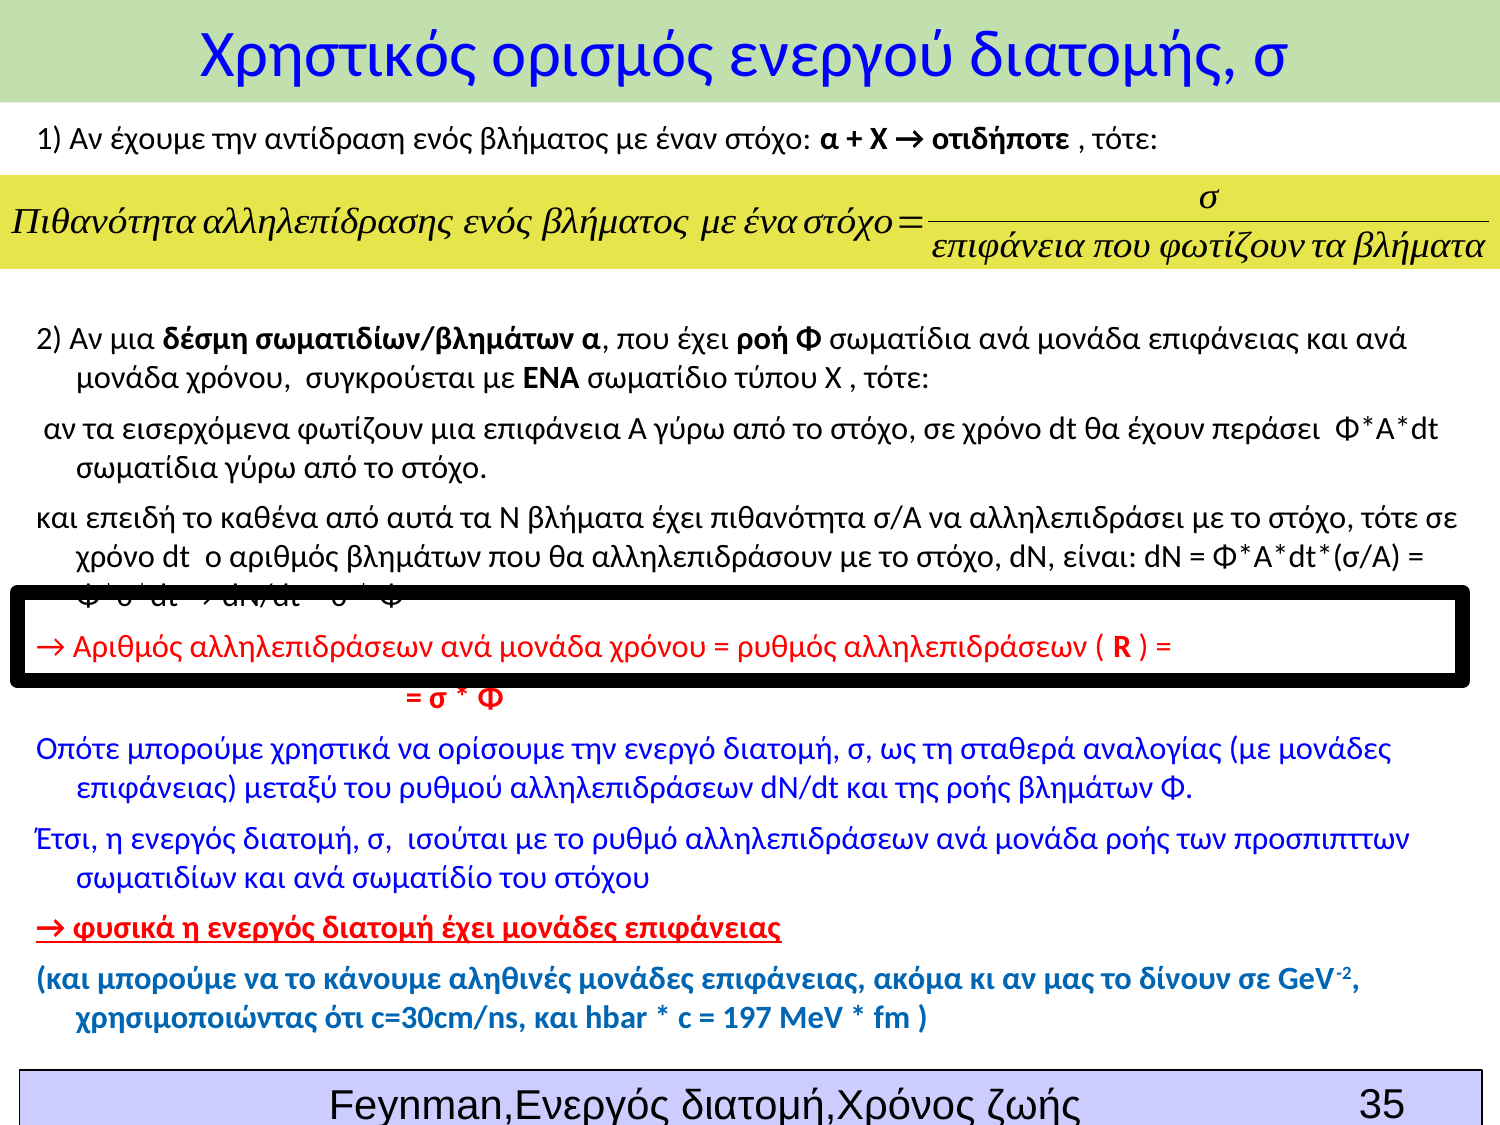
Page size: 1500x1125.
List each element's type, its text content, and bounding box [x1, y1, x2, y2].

list 1) Αν έχουμε την αντίδραση ενός βλήματος με έναν στόχο: α + Χ → οτιδήποτε , τότε: 2) Αν μια δέσμη σωματιδίων/βλημάτων α, που έχει ροή Φ σωματίδια ανά μονάδα επιφάνειας και ανά μονάδα χρόνου, συγκρούεται με ΕΝΑ σωματίδιο τύπου Χ , τότε: αν τα εισερχόμενα φωτίζουν μια επιφάνεια Α γύρω από το στόχο, σε χρόνο dt θα έχουν περάσει Φ*Α*dt σωματίδια γύρω από το στόχο. και επειδή το καθένα από αυτά τα Ν βλήματα έχει πιθανότητα σ/Α να αλληλεπιδράσει με το στόχο, τότε σε χρόνο dt ο αριθμός βλημάτων που θα αλληλεπιδράσουν με το στόχο, dΝ, είναι: dN = Φ*Α*dt*(σ/Α) = Φ*σ*dt → dN/dt = σ * Φ → Αριθμός αλληλεπιδράσεων ανά μονάδα χρόνου = ρυθμός αλληλεπιδράσεων ( R ) = = σ * Φ Οπότε μπορούμε χρηστικά να ορίσουμε την ενεργό διατομή, σ, ως τη σταθερά αναλογίας (με μονάδες επιφάνειας) μεταξύ του ρυθμού αλληλεπιδράσεων dN/dt και της ροής βλημάτων Φ. Έτσι, η ενεργός διατομή, σ, ισούται με το ρυθμό αλληλεπιδράσεων ανά μονάδα ροής των προσπιπττων σωματιδίων και ανά σωματίδίο του στόχου → φυσικά η ενεργός διατομή έχει μονάδες επιφάνειας (και μπορούμε να το κάνουμε αληθινές μονάδες επιφάνειας, ακόμα κι αν μας το δίνουν σε GeV-2, χρησιμοποιώντας ότι c=30cm/ns, και hbar * c = 197 MeV * fm ) [21, 109, 1485, 175]
chart [0, 175, 1500, 269]
title Χρηστικός ορισμός ενεργού διατομής, σ [0, 0, 1500, 103]
list 1) Αν έχουμε την αντίδραση ενός βλήματος με έναν στόχο: α + Χ → οτιδήποτε , τότε: 2) Αν μια δέσμη σωματιδίων/βλημάτων α, που έχει ροή Φ σωματίδια ανά μονάδα επιφάνειας και ανά μονάδα χρόνου, συγκρούεται με ΕΝΑ σωματίδιο τύπου Χ , τότε: αν τα εισερχόμενα φωτίζουν μια επιφάνεια Α γύρω από το στόχο, σε χρόνο dt θα έχουν περάσει Φ*Α*dt σωματίδια γύρω από το στόχο. και επειδή το καθένα από αυτά τα Ν βλήματα έχει πιθανότητα σ/Α να αλληλεπιδράσει με το στόχο, τότε σε χρόνο dt ο αριθμός βλημάτων που θα αλληλεπιδράσουν με το στόχο, dΝ, είναι: dN = Φ*Α*dt*(σ/Α) = Φ*σ*dt → dN/dt = σ * Φ → Αριθμός αλληλεπιδράσεων ανά μονάδα χρόνου = ρυθμός αλληλεπιδράσεων ( R ) = = σ * Φ Οπότε μπορούμε χρηστικά να ορίσουμε την ενεργό διατομή, σ, ως τη σταθερά αναλογίας (με μονάδες επιφάνειας) μεταξύ του ρυθμού αλληλεπιδράσεων dN/dt και της ροής βλημάτων Φ. Έτσι, η ενεργός διατομή, σ, ισούται με το ρυθμό αλληλεπιδράσεων ανά μονάδα ροής των προσπιπττων σωματιδίων και ανά σωματίδίο του στόχου → φυσικά η ενεργός διατομή έχει μονάδες επιφάνειας (και μπορούμε να το κάνουμε αληθινές μονάδες επιφάνειας, ακόμα κι αν μας το δίνουν σε GeV-2, χρησιμοποιώντας ότι c=30cm/ns, και hbar * c = 197 MeV * fm ) [25, 600, 1455, 673]
list 1) Αν έχουμε την αντίδραση ενός βλήματος με έναν στόχο: α + Χ → οτιδήποτε , τότε: 2) Αν μια δέσμη σωματιδίων/βλημάτων α, που έχει ροή Φ σωματίδια ανά μονάδα επιφάνειας και ανά μονάδα χρόνου, συγκρούεται με ΕΝΑ σωματίδιο τύπου Χ , τότε: αν τα εισερχόμενα φωτίζουν μια επιφάνεια Α γύρω από το στόχο, σε χρόνο dt θα έχουν περάσει Φ*Α*dt σωματίδια γύρω από το στόχο. και επειδή το καθένα από αυτά τα Ν βλήματα έχει πιθανότητα σ/Α να αλληλεπιδράσει με το στόχο, τότε σε χρόνο dt ο αριθμός βλημάτων που θα αλληλεπιδράσουν με το στόχο, dΝ, είναι: dN = Φ*Α*dt*(σ/Α) = Φ*σ*dt → dN/dt = σ * Φ → Αριθμός αλληλεπιδράσεων ανά μονάδα χρόνου = ρυθμός αλληλεπιδράσεων ( R ) = = σ * Φ Οπότε μπορούμε χρηστικά να ορίσουμε την ενεργό διατομή, σ, ως τη σταθερά αναλογίας (με μονάδες επιφάνειας) μεταξύ του ρυθμού αλληλεπιδράσεων dN/dt και της ροής βλημάτων Φ. Έτσι, η ενεργός διατομή, σ, ισούται με το ρυθμό αλληλεπιδράσεων ανά μονάδα ροής των προσπιπττων σωματιδίων και ανά σωματίδίο του στόχου → φυσικά η ενεργός διατομή έχει μονάδες επιφάνειας (και μπορούμε να το κάνουμε αληθινές μονάδες επιφάνειας, ακόμα κι αν μας το δίνουν σε GeV-2, χρησιμοποιώντας ότι c=30cm/ns, και hbar * c = 197 MeV * fm ) [21, 269, 1485, 1047]
